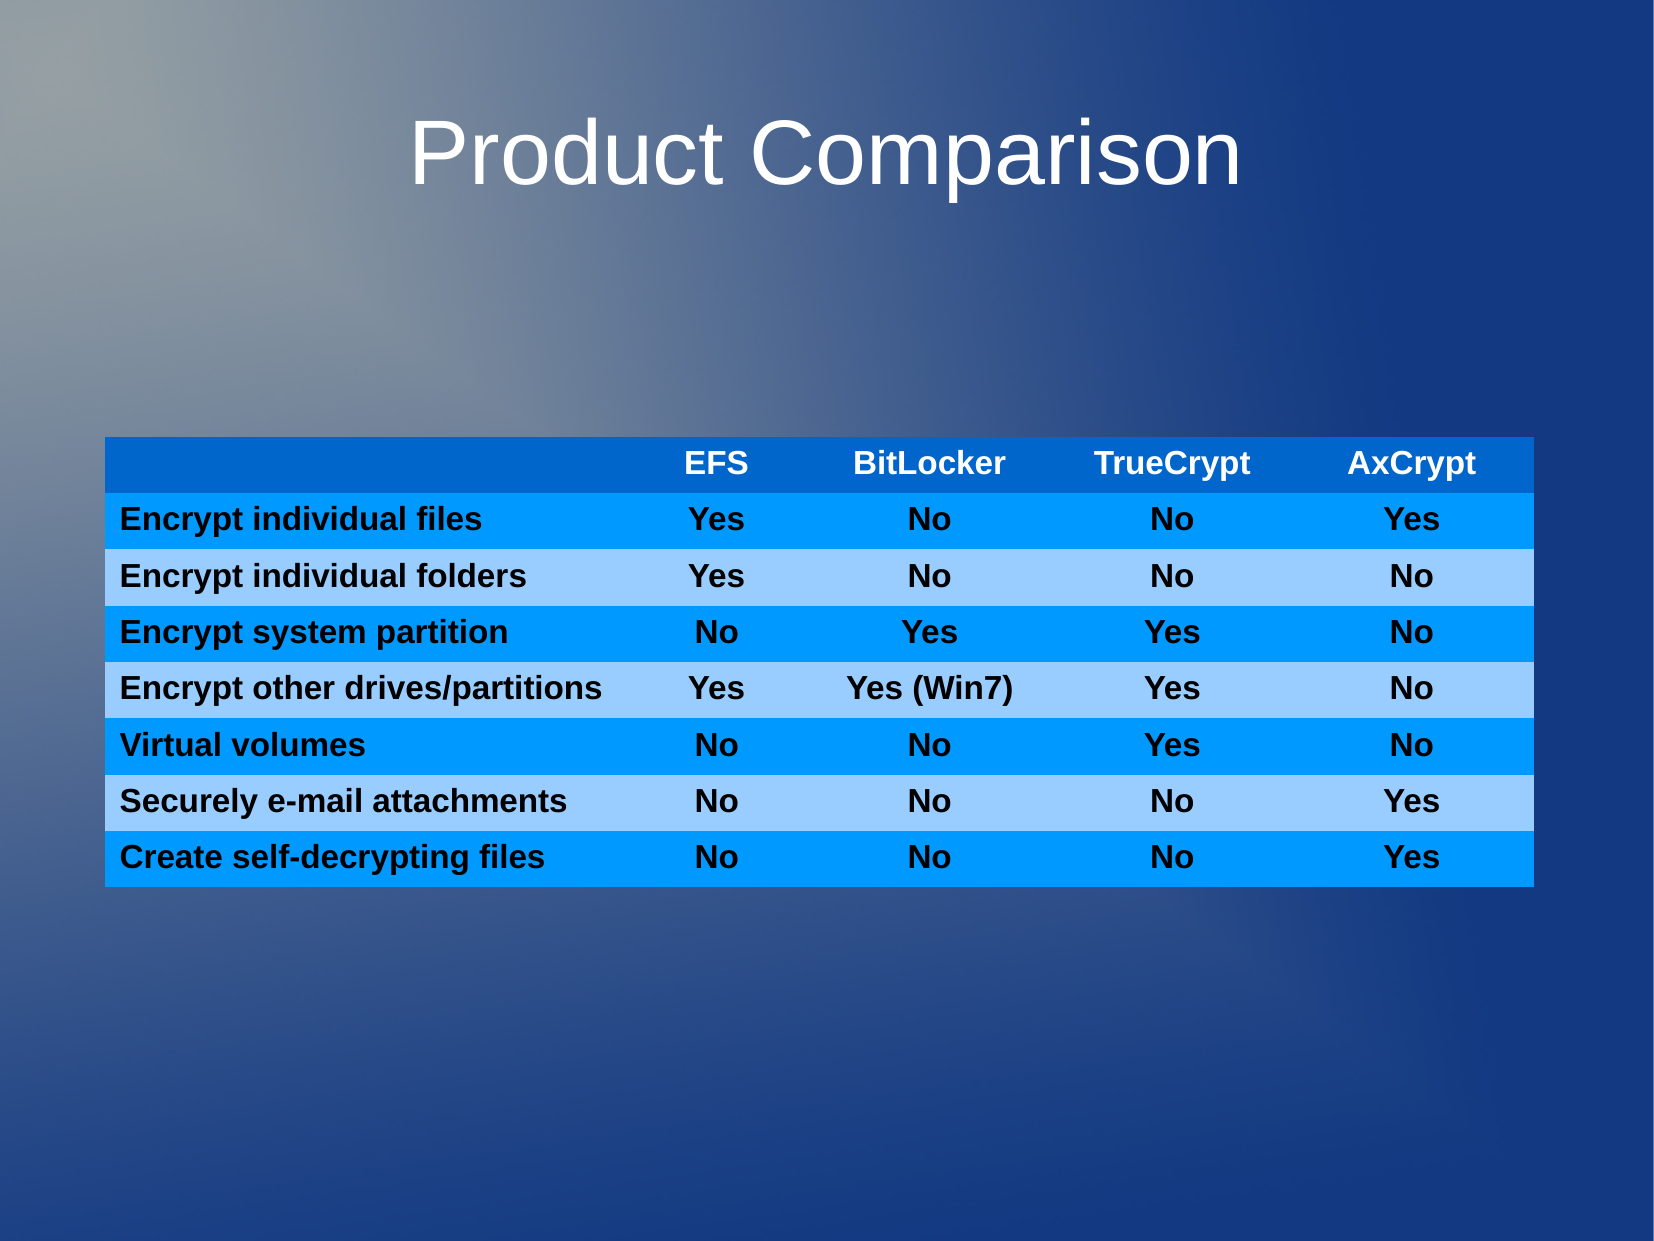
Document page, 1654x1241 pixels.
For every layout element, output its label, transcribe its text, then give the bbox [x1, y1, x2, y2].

table_cell No [804, 549, 1055, 606]
table_cell No [629, 606, 804, 662]
table_cell No [804, 493, 1055, 549]
table_cell Virtual volumes [105, 718, 629, 775]
table_cell No [1289, 549, 1534, 606]
table_cell No [1055, 493, 1289, 549]
table_cell Yes [1289, 775, 1534, 831]
table_cell No [804, 718, 1055, 775]
table_cell Yes [804, 606, 1055, 662]
table_cell Yes [1055, 606, 1289, 662]
table_cell Yes [1055, 718, 1289, 775]
table_header AxCrypt [1289, 437, 1534, 493]
table_cell No [804, 775, 1055, 831]
table_cell Yes [629, 662, 804, 718]
picture [0, 0, 1654, 1241]
table_cell No [1055, 775, 1289, 831]
table_cell No [629, 831, 804, 887]
table_cell No [804, 831, 1055, 887]
table_cell No [1055, 549, 1289, 606]
table_header [105, 437, 629, 493]
table_cell No [1289, 662, 1534, 718]
table_cell Encrypt other drives/partitions [105, 662, 629, 718]
table_cell Yes [1289, 493, 1534, 549]
table_cell No [1055, 831, 1289, 887]
table_cell No [629, 718, 804, 775]
table_cell Encrypt system partition [105, 606, 629, 662]
table_header BitLocker [804, 437, 1055, 493]
table_cell Yes [629, 549, 804, 606]
table_cell Securely e-mail attachments [105, 775, 629, 831]
table_cell No [1289, 718, 1534, 775]
table_cell Yes [1289, 831, 1534, 887]
title Product Comparison [82, 49, 1571, 257]
table_cell No [1289, 606, 1534, 662]
table_header TrueCrypt [1055, 437, 1289, 493]
table_cell Encrypt individual folders [105, 549, 629, 606]
table_cell No [629, 775, 804, 831]
table_header EFS [629, 437, 804, 493]
table_cell Create self-decrypting files [105, 831, 629, 887]
table_cell Yes [1055, 662, 1289, 718]
table_cell Yes [629, 493, 804, 549]
table_cell Encrypt individual files [105, 493, 629, 549]
table_cell Yes (Win7) [804, 662, 1055, 718]
